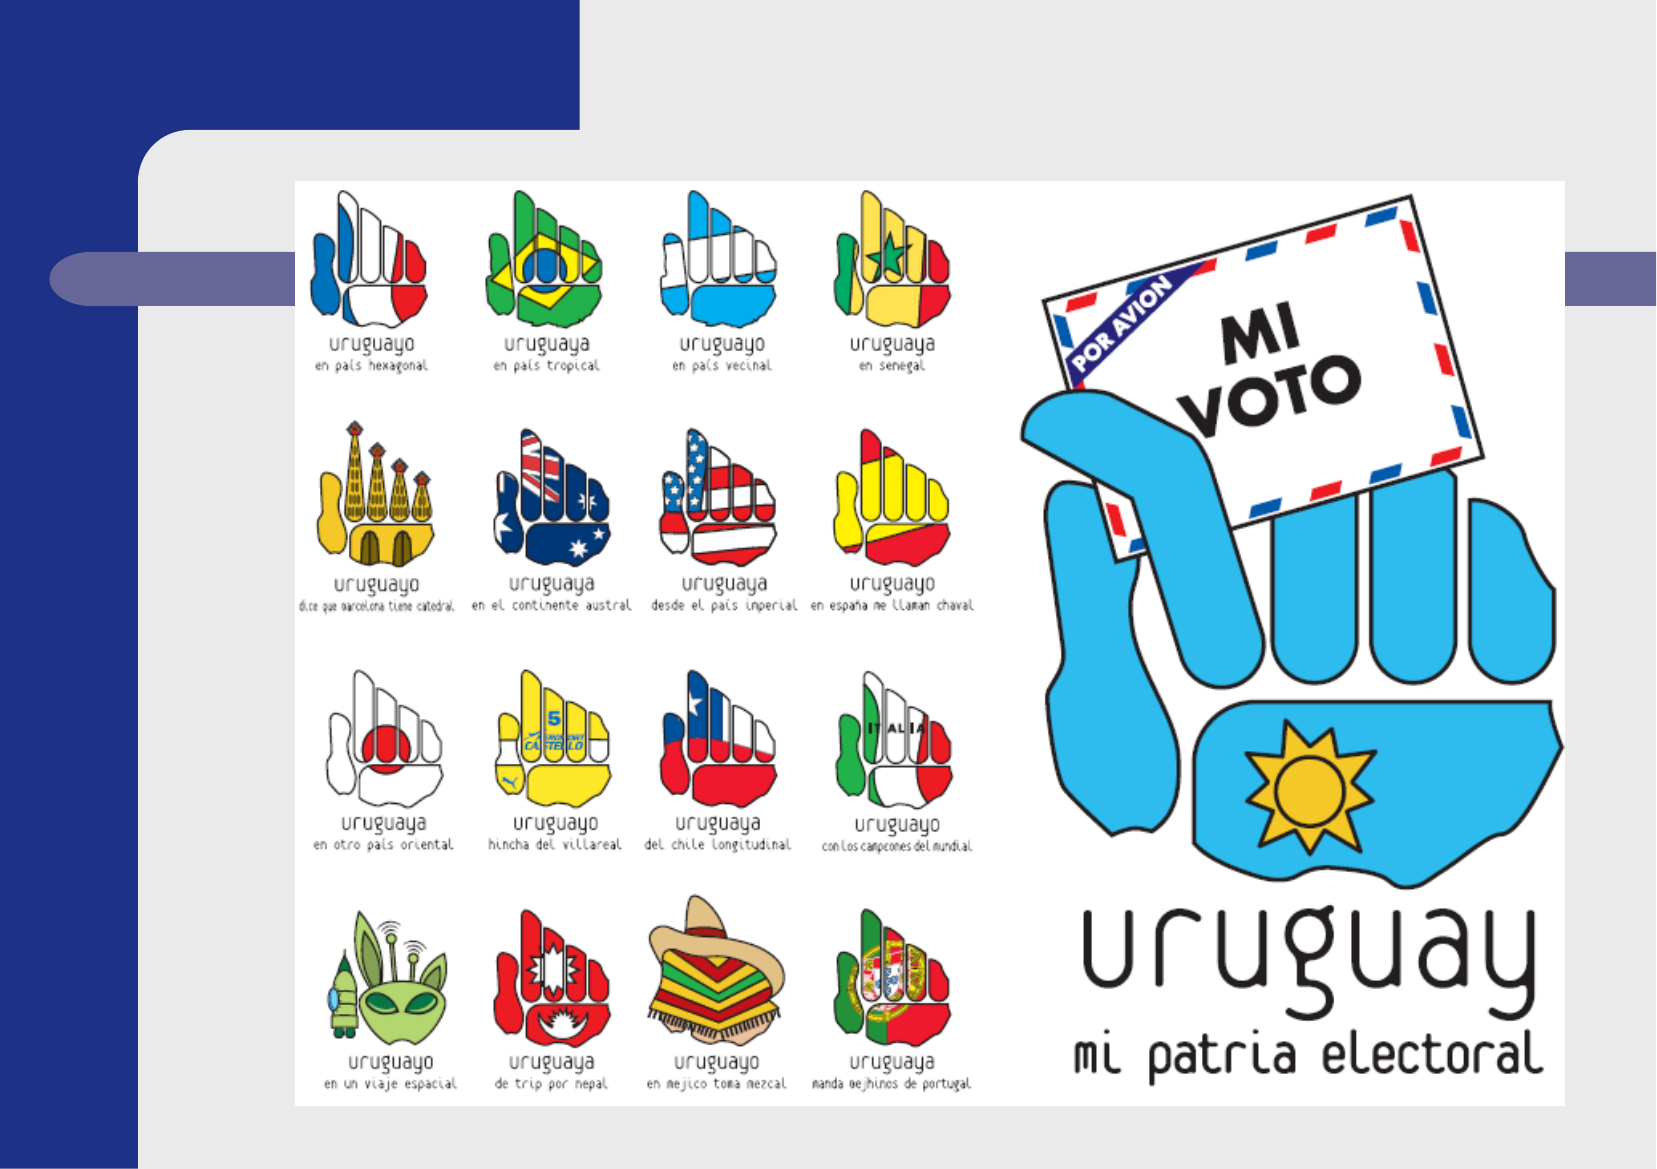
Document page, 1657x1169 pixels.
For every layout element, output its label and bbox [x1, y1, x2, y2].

picture [295, 181, 1565, 1106]
